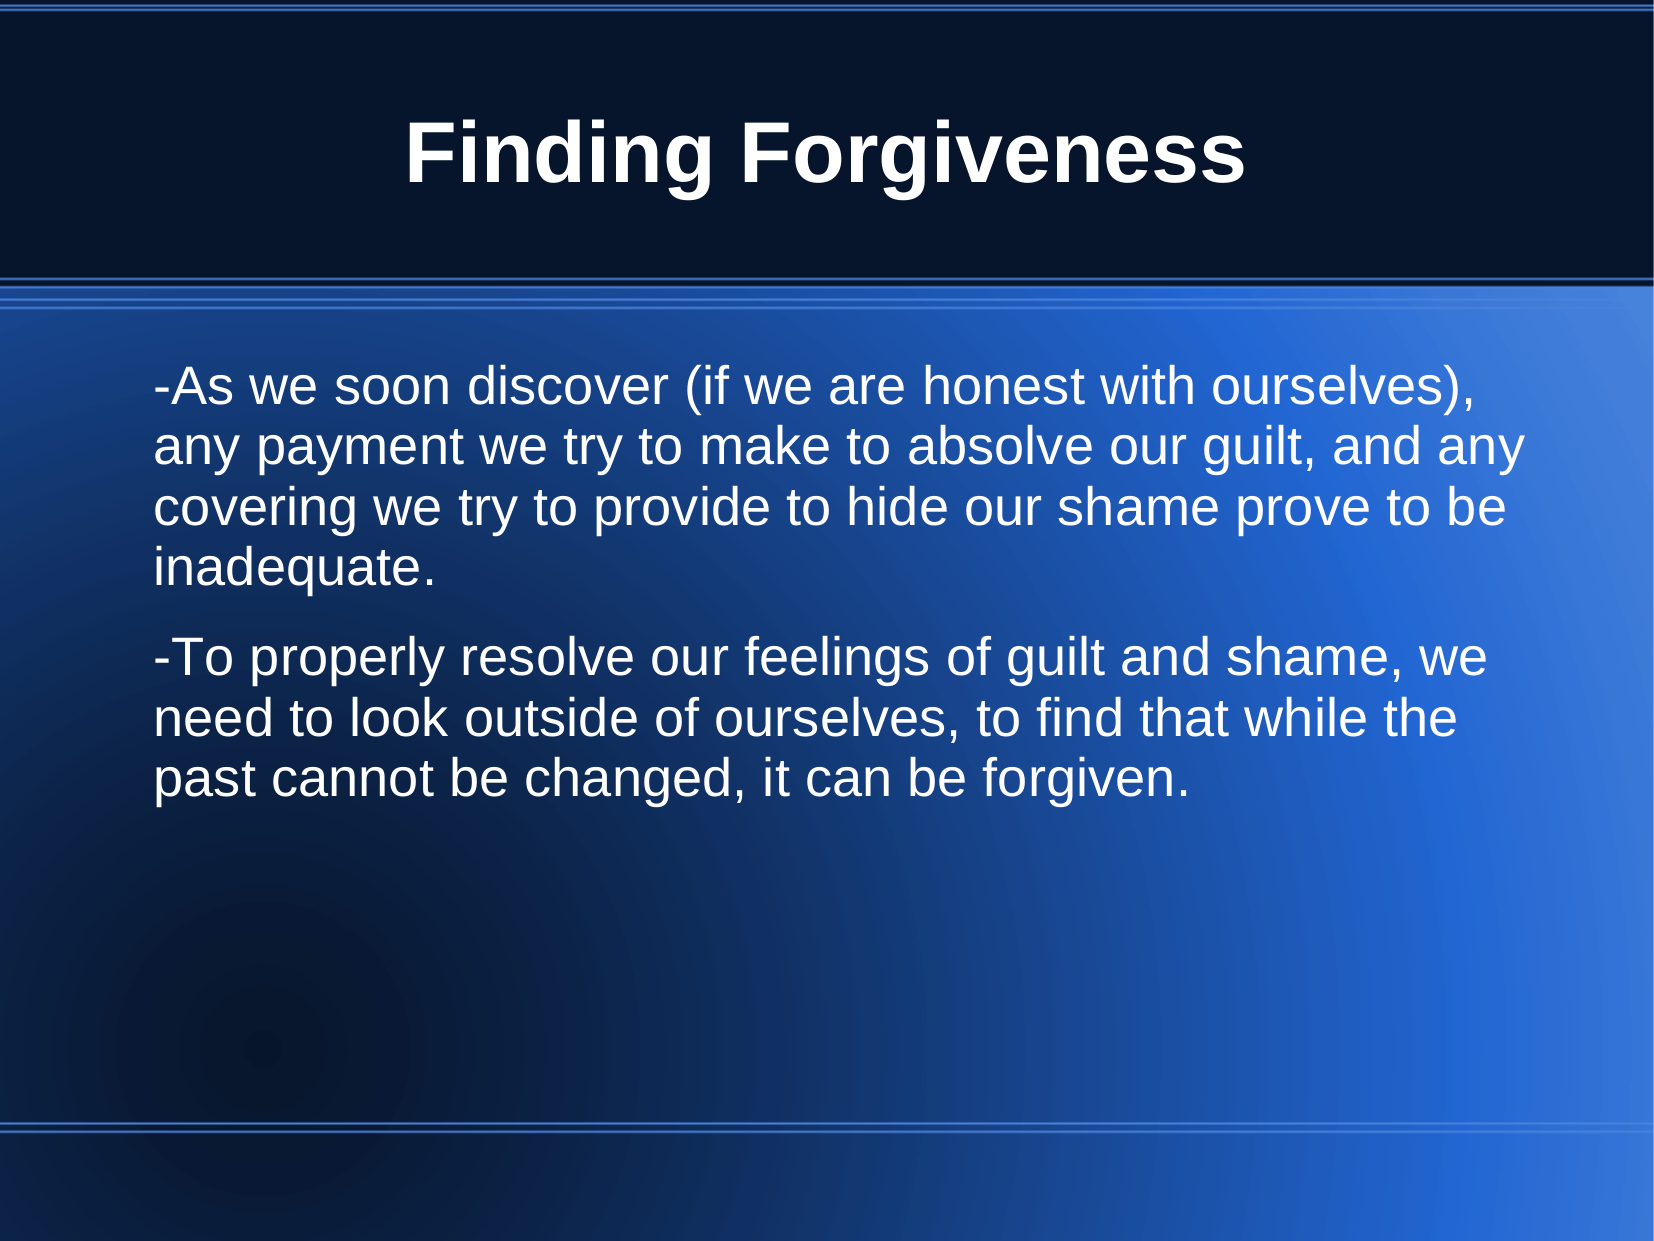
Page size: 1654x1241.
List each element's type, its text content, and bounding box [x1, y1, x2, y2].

title Finding Forgiveness [82, 49, 1571, 257]
list -As we soon discover (if we are honest with ourselves), any payment we try to make to absolve our guilt, and any covering we try to provide to hide our shame prove to be inadequate. -To properly resolve our feelings of guilt and shame, we need to look outside of ourselves, to find that while the past cannot be changed, it can be forgiven. [82, 355, 1571, 1058]
picture [0, 0, 1654, 1241]
